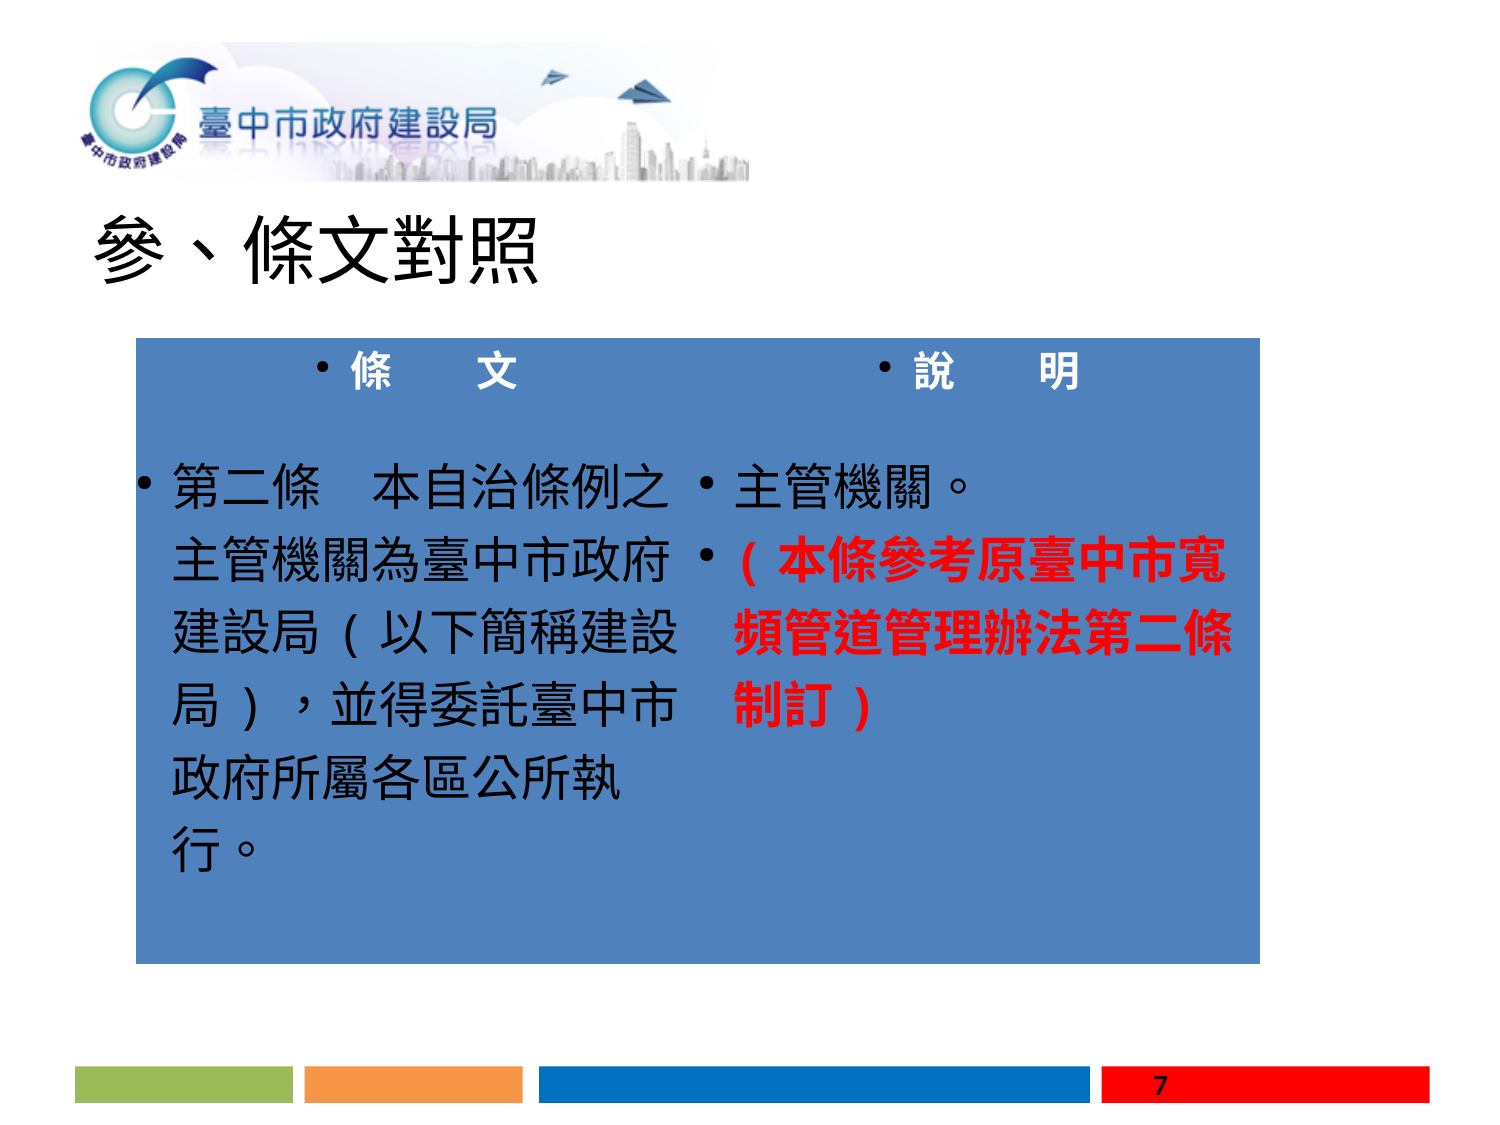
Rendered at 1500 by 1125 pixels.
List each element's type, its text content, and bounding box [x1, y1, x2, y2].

table_header 說 明 [698, 338, 1260, 448]
text_box 參、條文對照 [76, 196, 1427, 303]
text_box [512, 1042, 988, 1103]
table_header 條 文 [136, 338, 698, 448]
table_cell 主管機關。 (本條參考原臺中市寬頻管道管理辦法第二條制訂) [698, 448, 1260, 964]
table_cell 第二條 本自治條例之主管機關為臺中市政府建設局(以下簡稱建設局)，並得委託臺中市政府所屬各區公所執行。 [136, 448, 698, 964]
text_box [1138, 1053, 1489, 1114]
